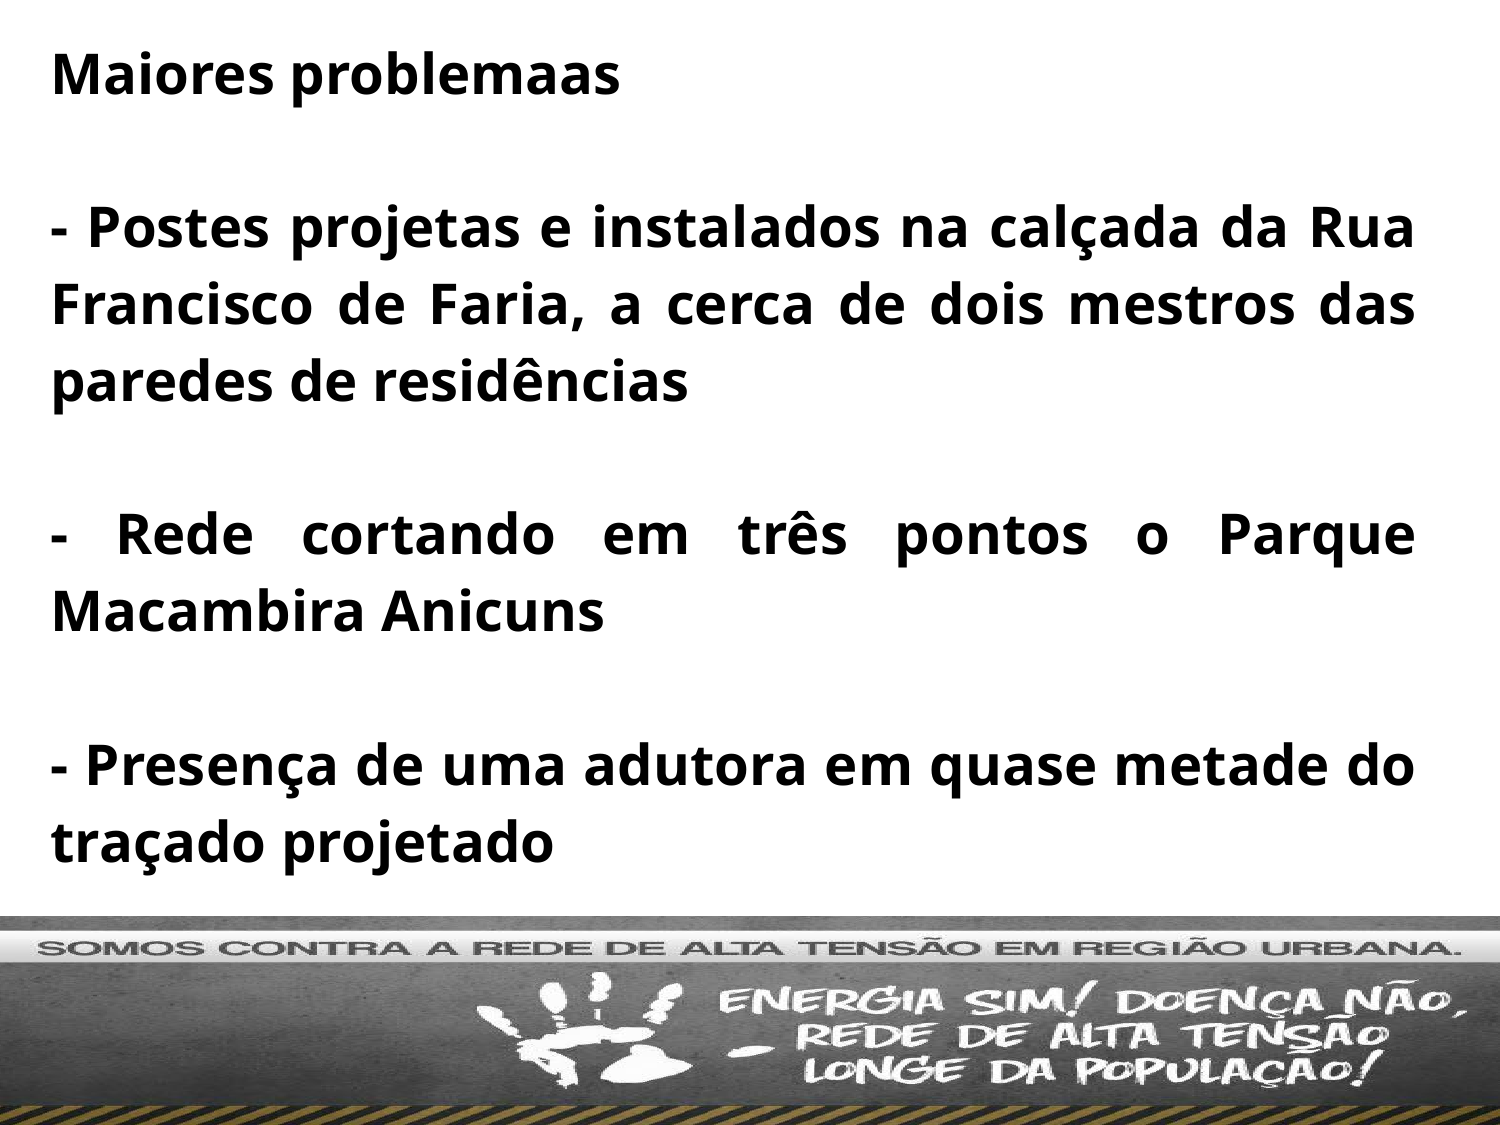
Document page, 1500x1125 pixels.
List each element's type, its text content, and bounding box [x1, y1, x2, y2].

text_box Maiores problemaas - Postes projetas e instalados na calçada da Rua Francisco de Faria, a cerca de dois mestros das paredes de residências - Rede cortando em três pontos o Parque Macambira Anicuns - Presença de uma adutora em quase metade do traçado projetado [35, 19, 1465, 964]
picture [0, 916, 1500, 1125]
